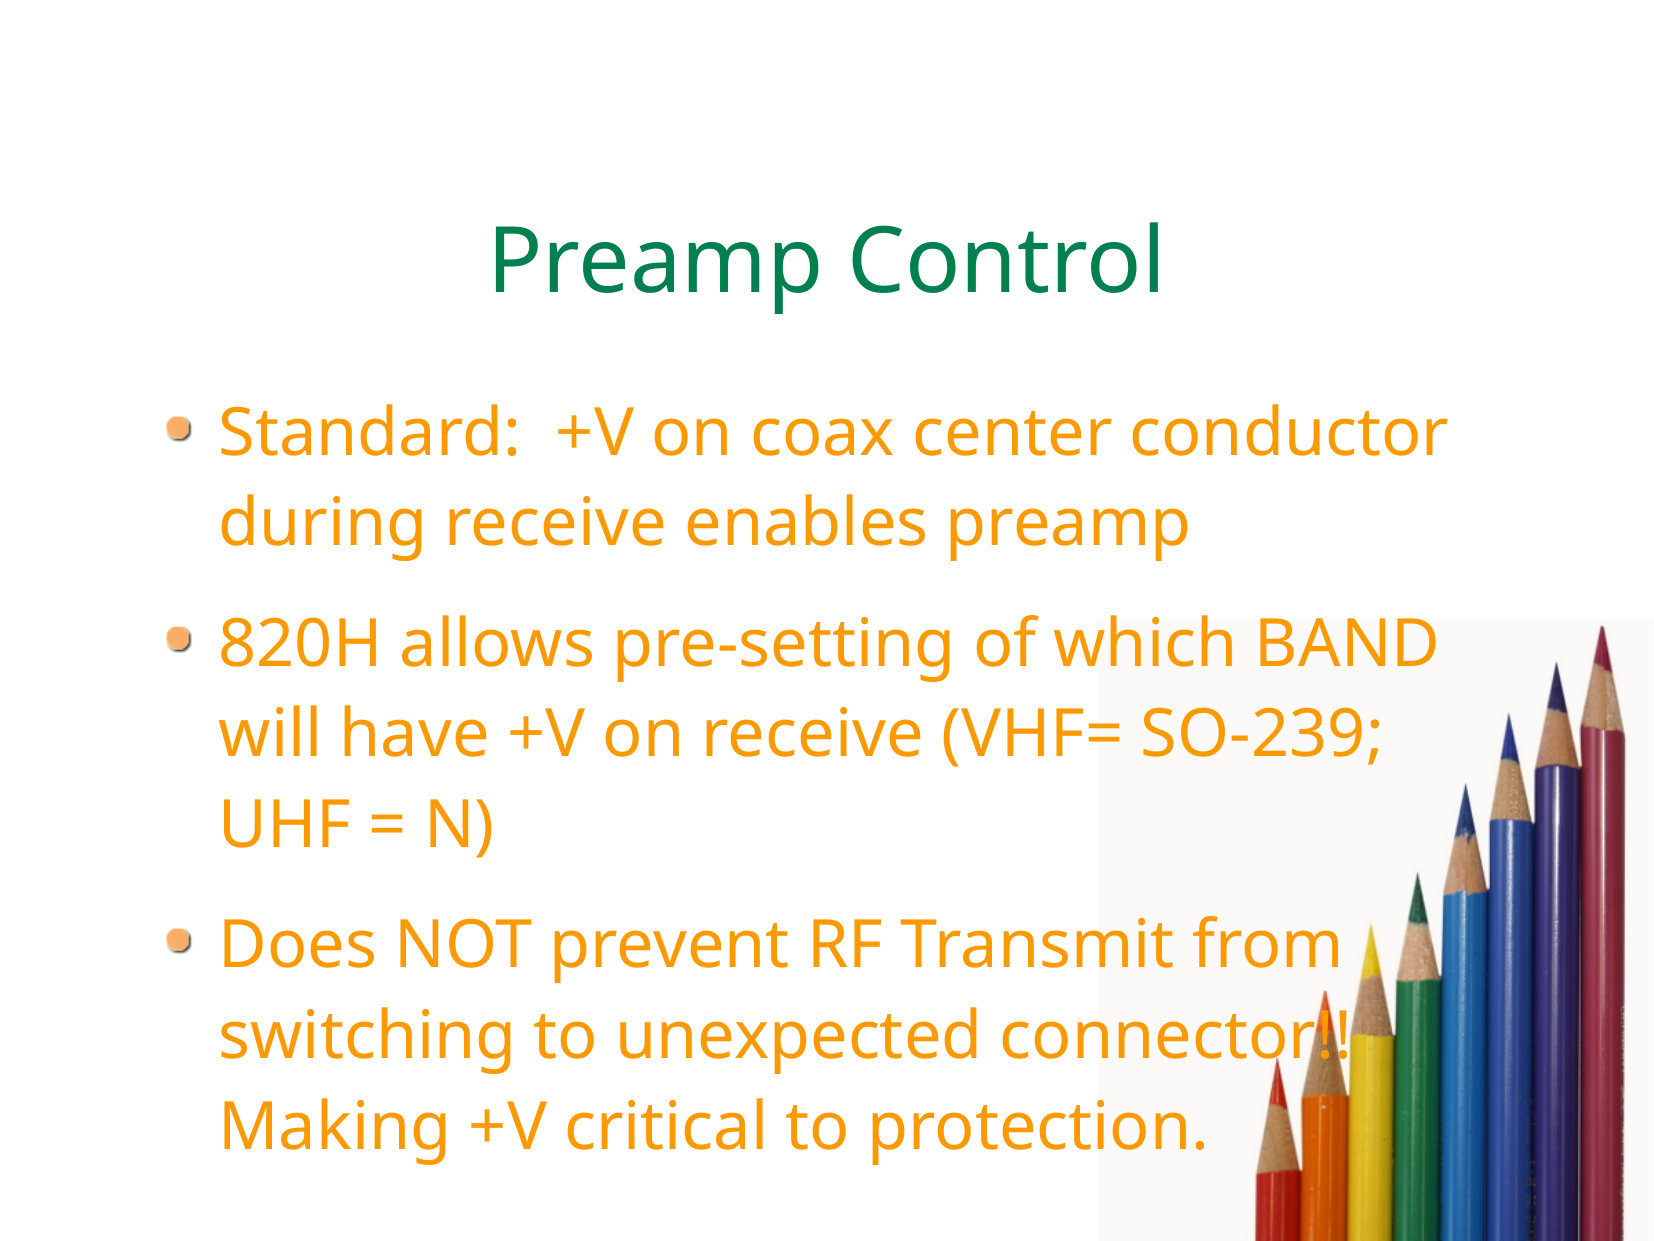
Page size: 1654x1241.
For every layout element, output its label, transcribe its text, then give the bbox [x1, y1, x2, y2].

list Standard: +V on coax center conductor during receive enables preamp 820H allows pre-setting of which BAND will have +V on receive (VHF= SO-239; UHF = N) Does NOT prevent RF Transmit from switching to unexpected connector!! Making +V critical to protection. [147, 383, 1506, 1104]
title Preamp Control [147, 153, 1506, 361]
picture [0, 0, 1654, 1241]
